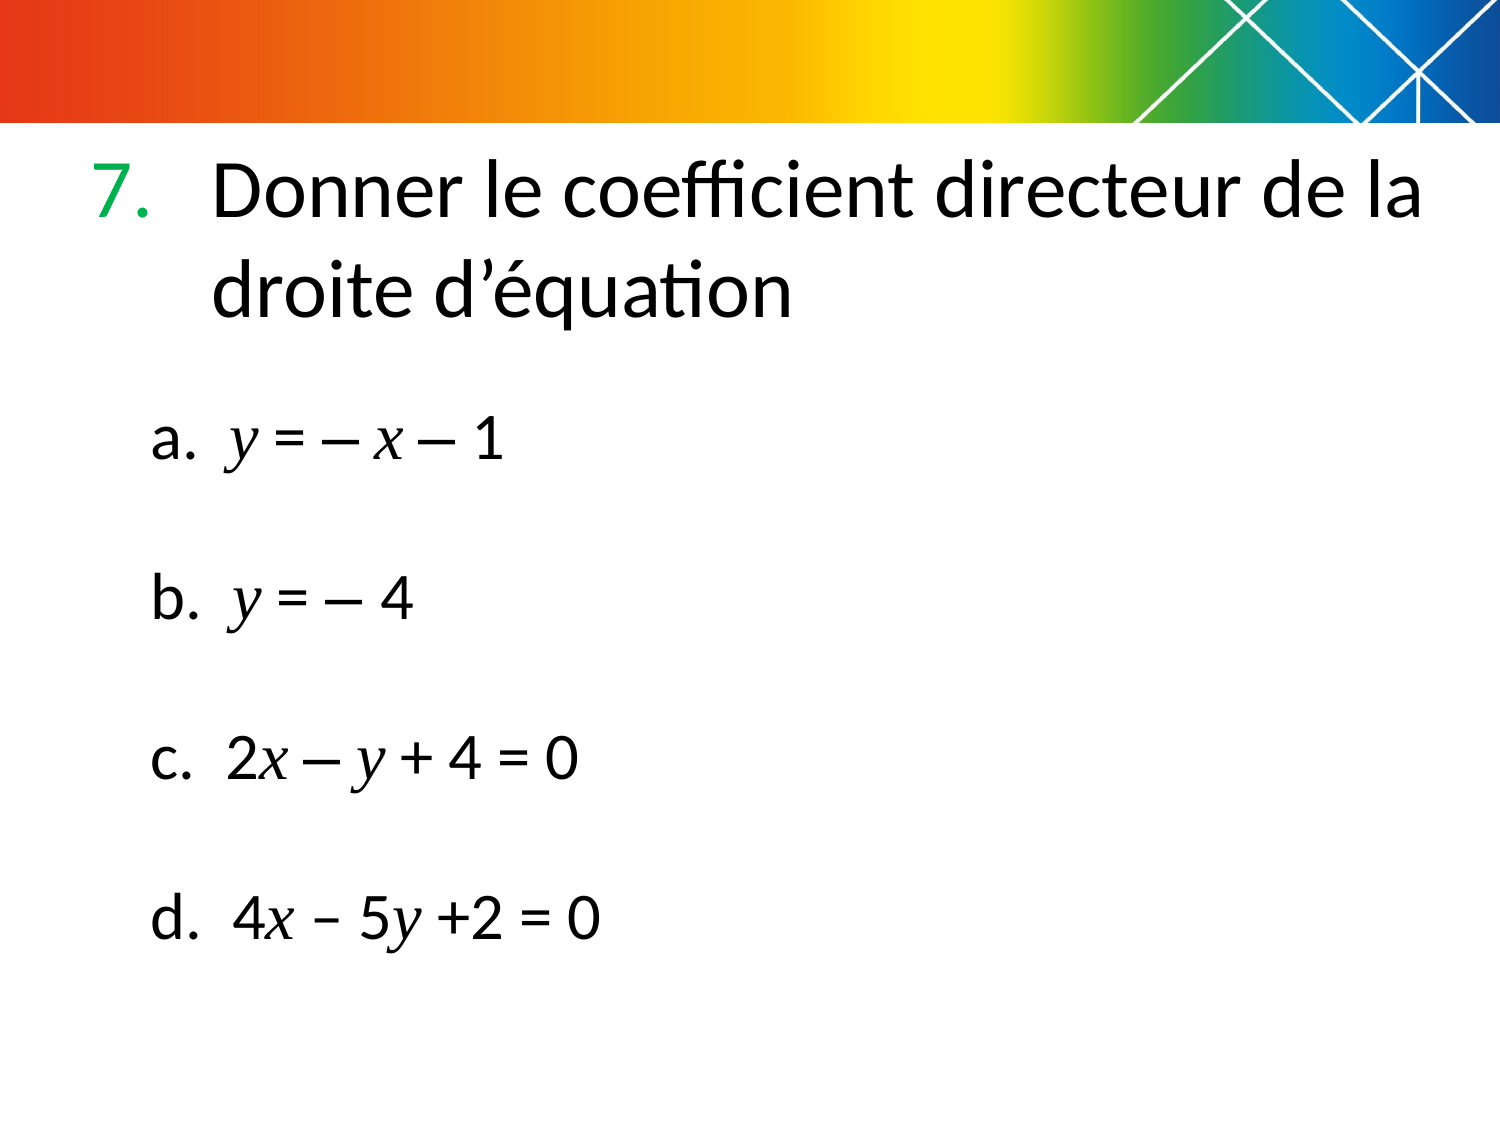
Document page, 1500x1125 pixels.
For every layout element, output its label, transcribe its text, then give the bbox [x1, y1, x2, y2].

title Donner le coefficient directeur de la droite d’équation [75, 126, 1454, 342]
picture [0, 0, 1359, 123]
picture [1340, 0, 1500, 123]
text_box a. y = – x – 1 b. y = – 4 c. 2x – y + 4 = 0 d. 4x – 5y +2 = 0 [135, 385, 691, 1041]
